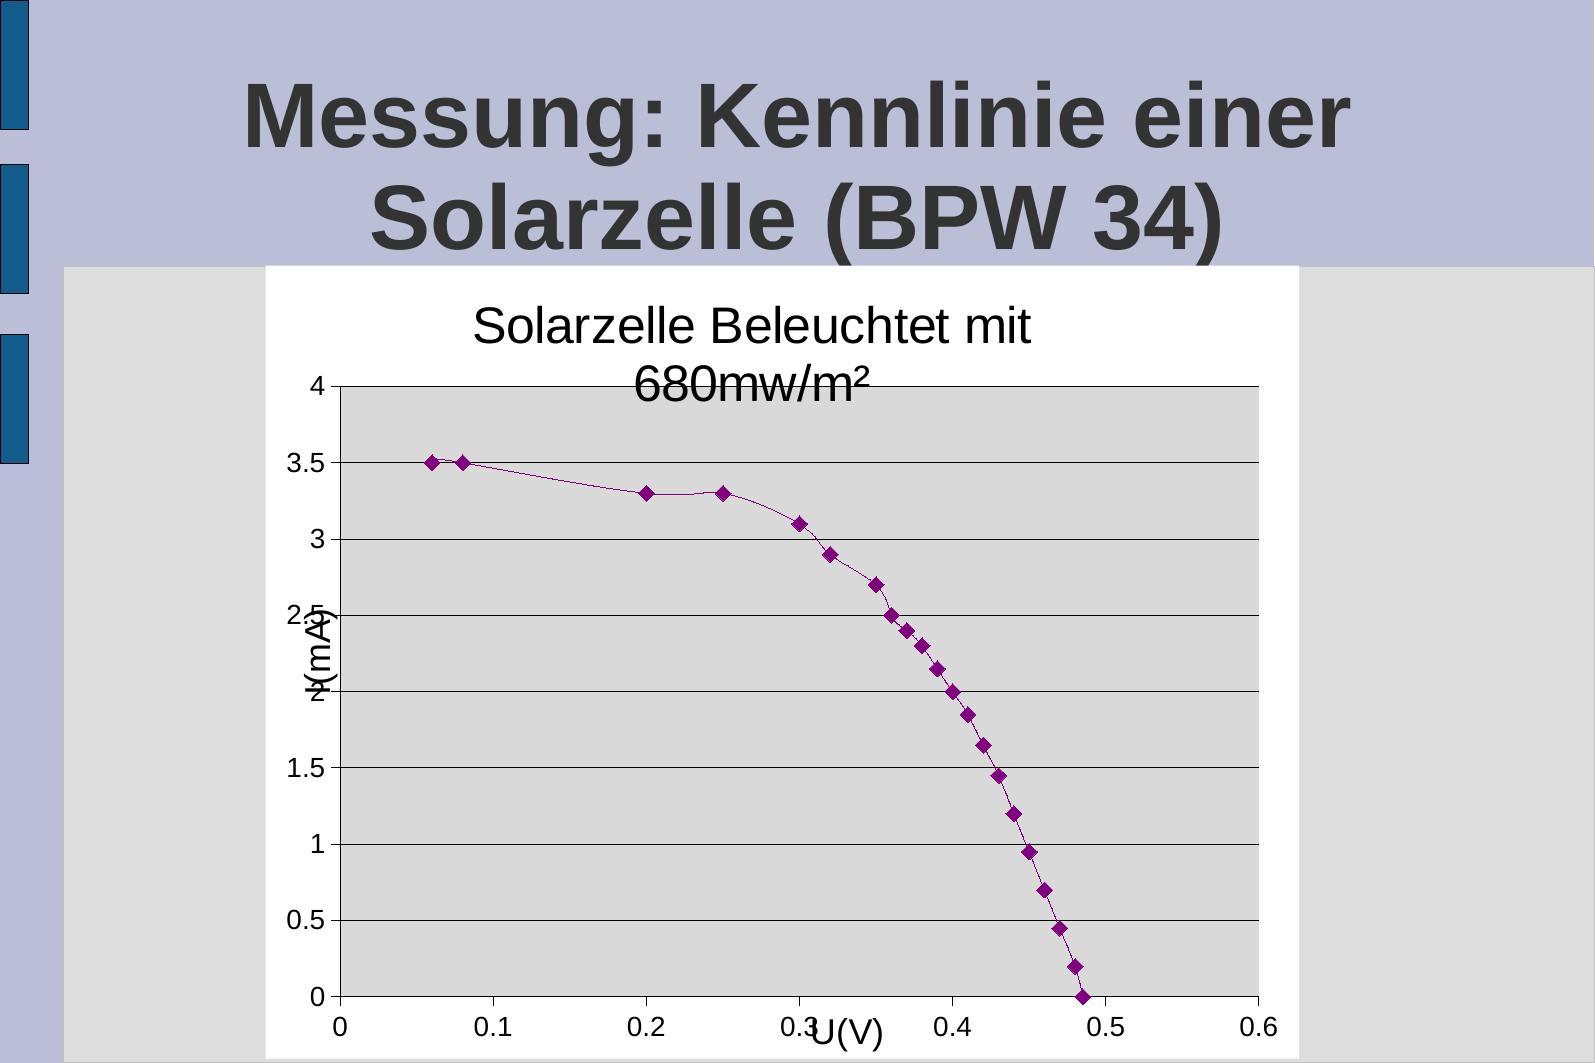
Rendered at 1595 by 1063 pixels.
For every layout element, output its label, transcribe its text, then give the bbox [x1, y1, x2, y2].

chart [265, 265, 1300, 1063]
title Messung: Kennlinie einer Solarzelle (BPW 34) [117, 64, 1479, 270]
